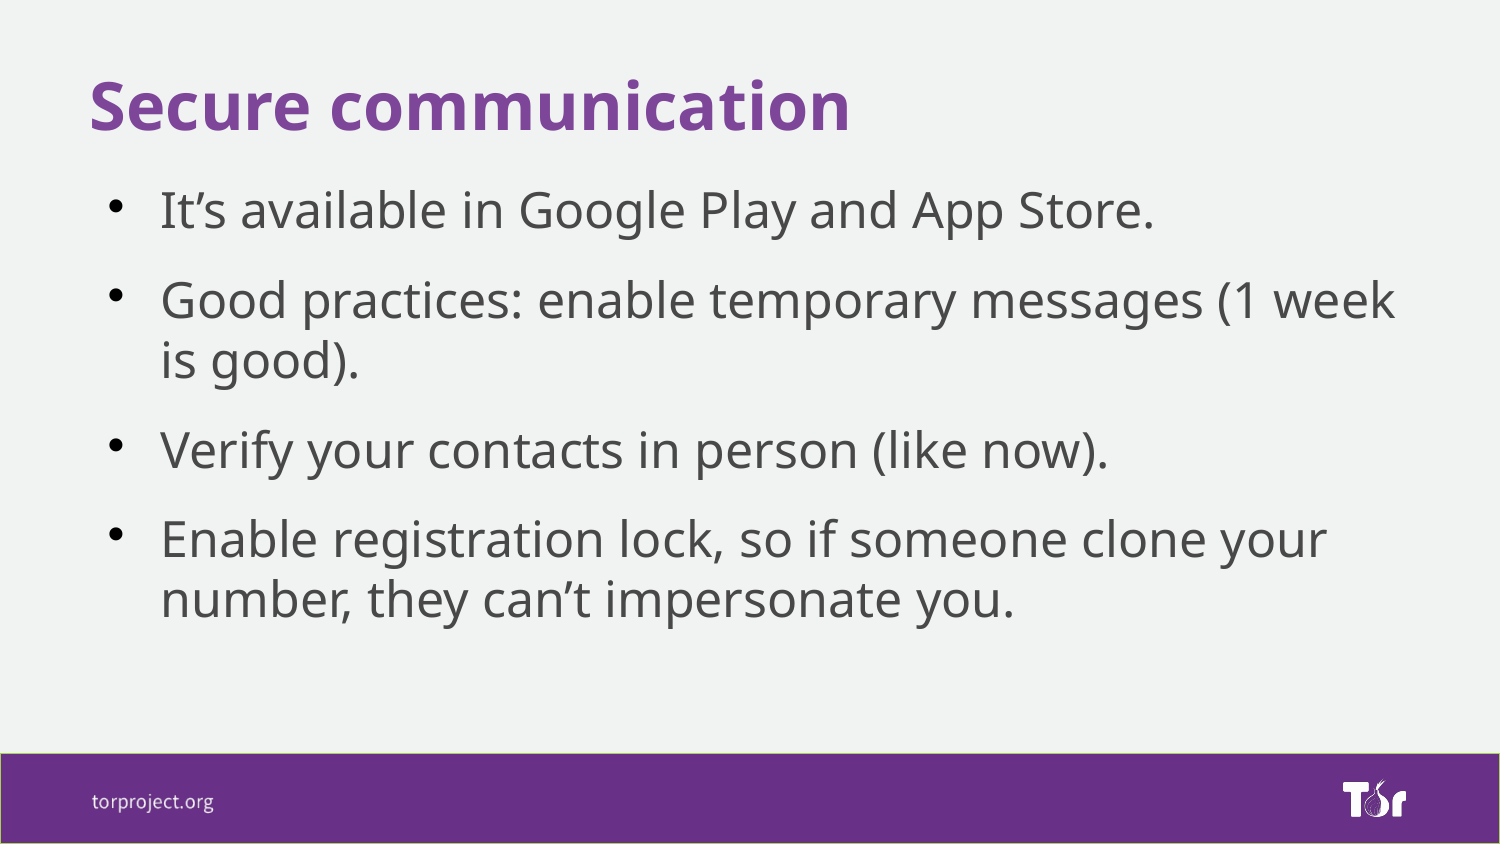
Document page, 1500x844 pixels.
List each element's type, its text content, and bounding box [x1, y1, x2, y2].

text_box It’s available in Google Play and App Store. Good practices: enable temporary messages (1 week is good). Verify your contacts in person (like now). Enable registration lock, so if someone clone your number, they can’t impersonate you. [74, 171, 1425, 729]
text_box Secure communication [74, 33, 1425, 171]
picture [75, 780, 604, 821]
picture [1343, 778, 1406, 817]
